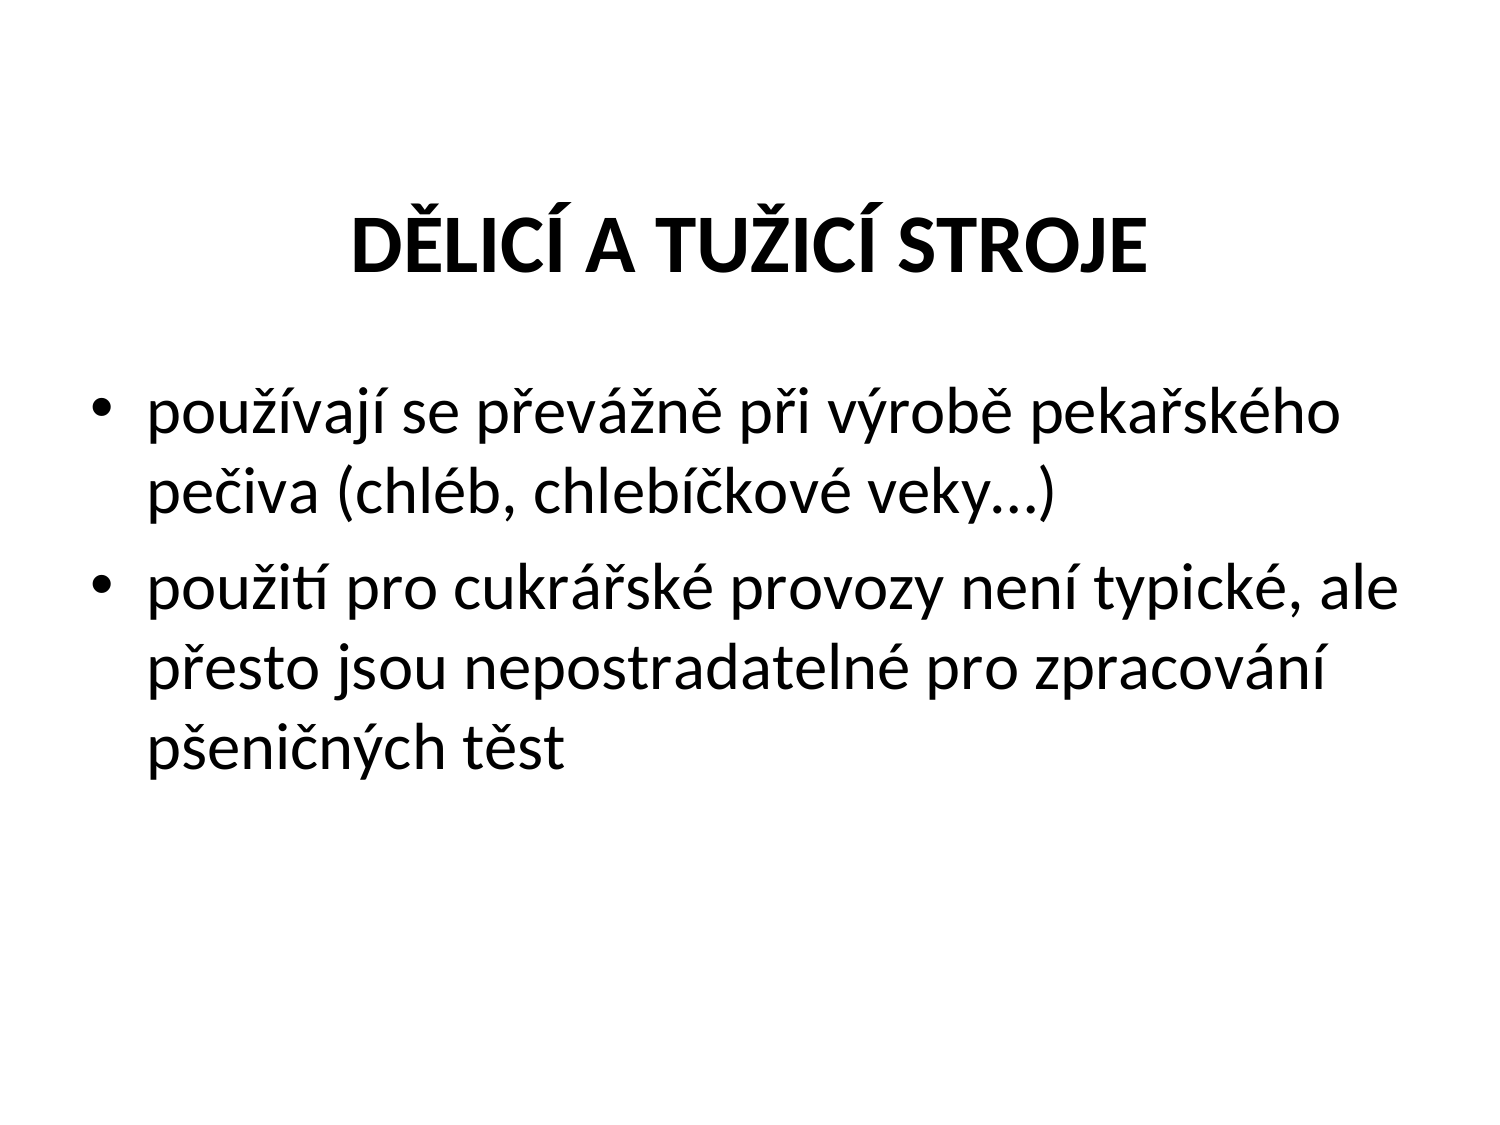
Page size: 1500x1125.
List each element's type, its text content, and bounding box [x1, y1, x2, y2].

title DĚLICÍ A TUŽICÍ STROJE [75, 0, 1426, 262]
list používají se převážně při výrobě pekařského pečiva (chléb, chlebíčkové veky…) použití pro cukrářské provozy není typické, ale přesto jsou nepostradatelné pro zpracování pšeničných těst [75, 262, 1426, 1006]
